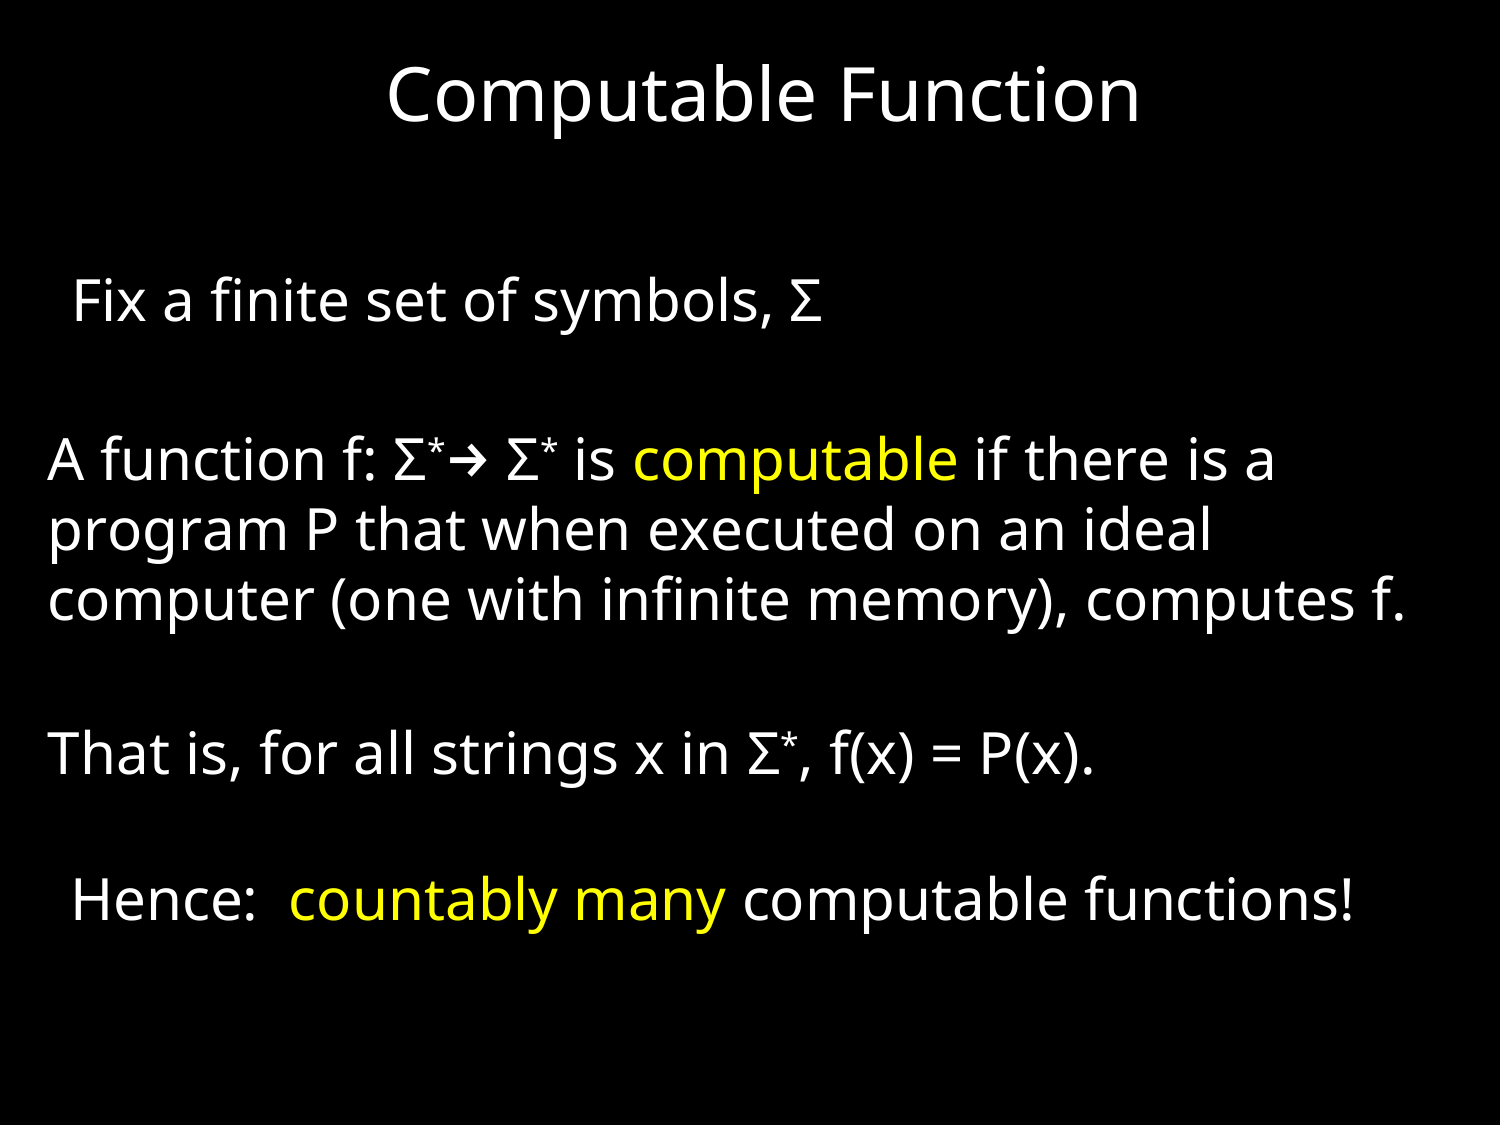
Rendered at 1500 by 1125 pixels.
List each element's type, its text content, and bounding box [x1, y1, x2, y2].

text_box Fix a finite set of symbols, Σ [56, 255, 839, 341]
text_box Hence: countably many computable functions! [55, 862, 1401, 942]
text_box A function f: Σ*→ Σ* is computable if there is a program P that when executed on an ideal computer (one with infinite memory), computes f. That is, for all strings x in Σ*, f(x) = P(x). [33, 414, 1464, 795]
text_box Computable Function [127, 27, 1403, 157]
